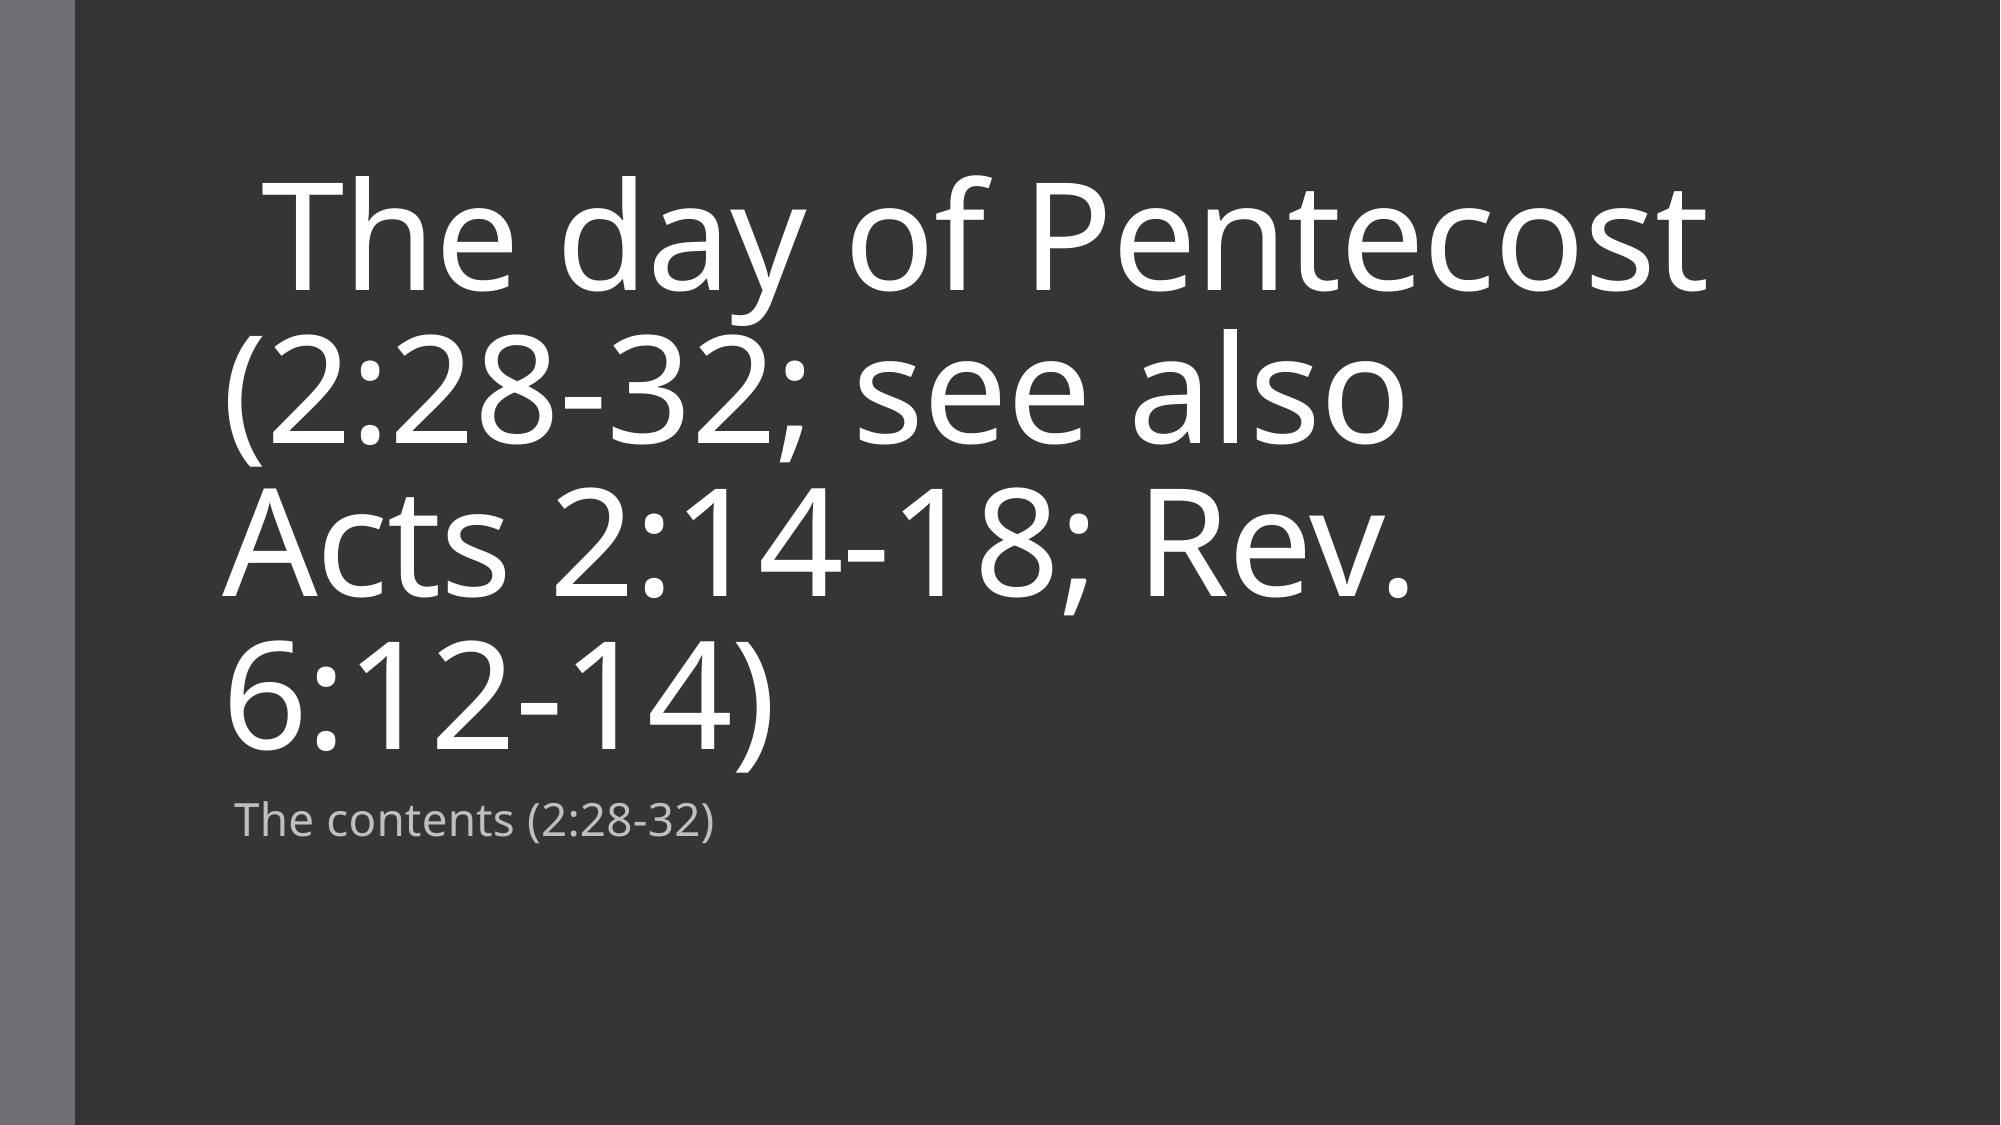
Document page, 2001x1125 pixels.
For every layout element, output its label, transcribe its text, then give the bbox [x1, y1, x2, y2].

title The day of Pentecost (2:28-32; see also Acts 2:14-18; Rev. 6:12-14) [206, 124, 1752, 787]
subtitle The contents (2:28-32) [206, 787, 1752, 1066]
